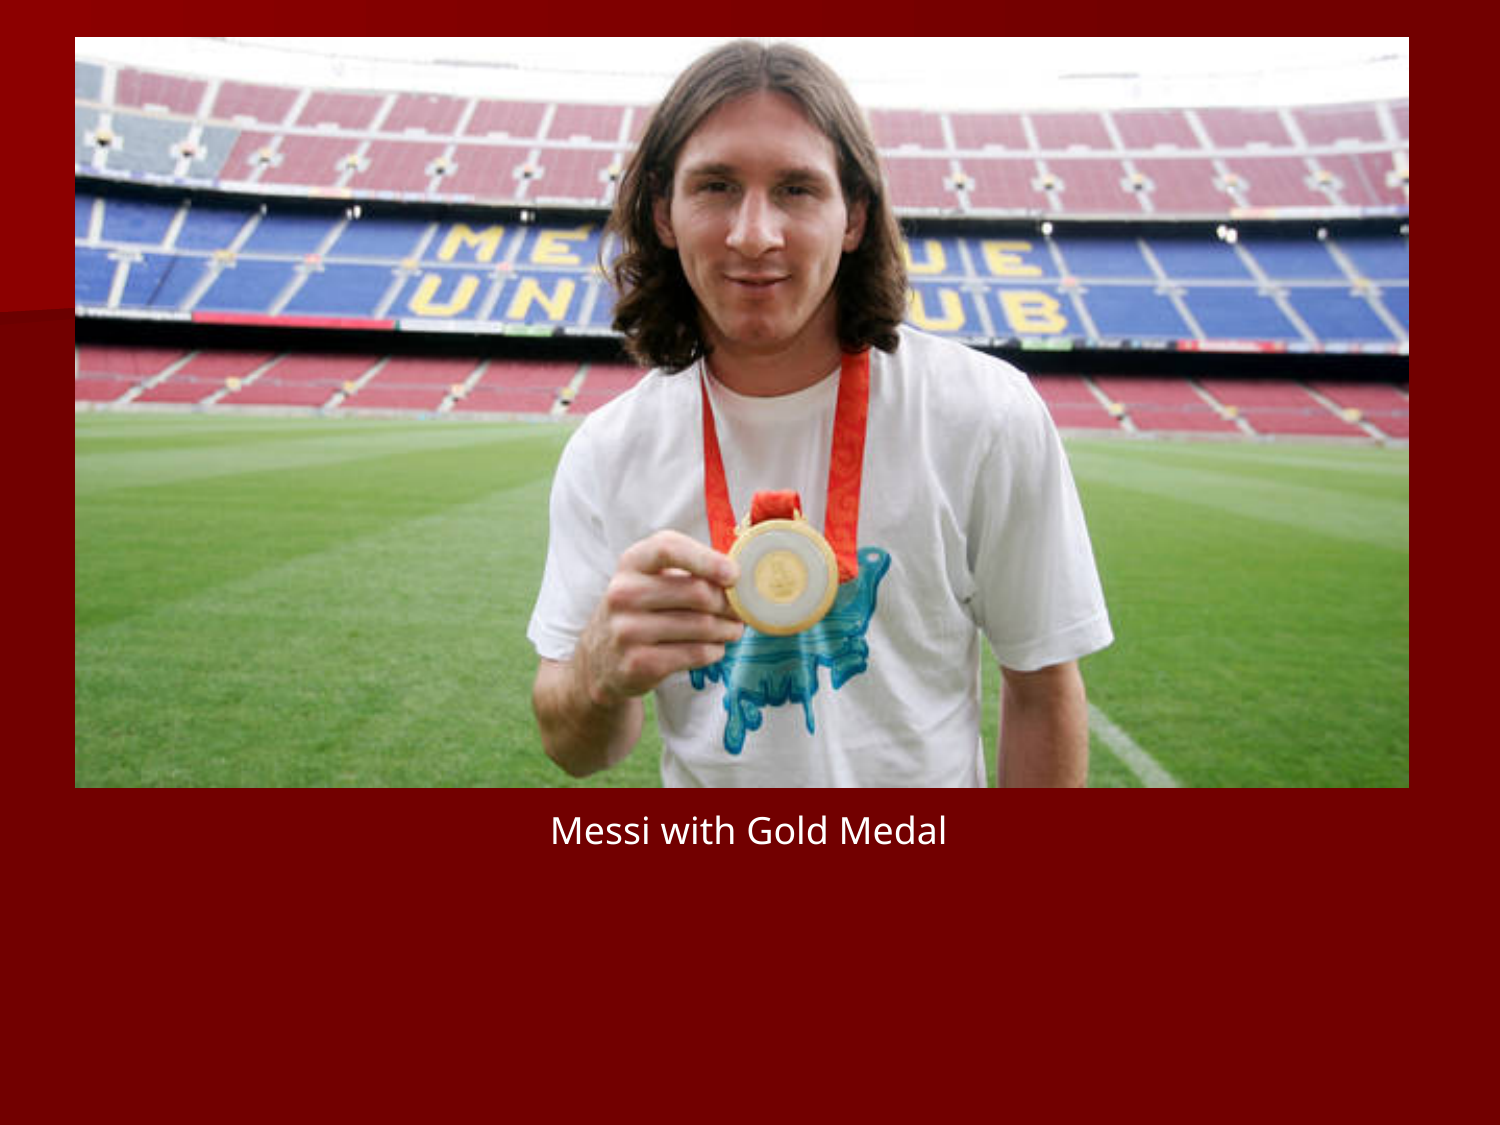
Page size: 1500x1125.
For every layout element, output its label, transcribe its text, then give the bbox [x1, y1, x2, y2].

picture [75, 37, 1409, 788]
text_box Messi with Gold Medal [535, 799, 964, 860]
